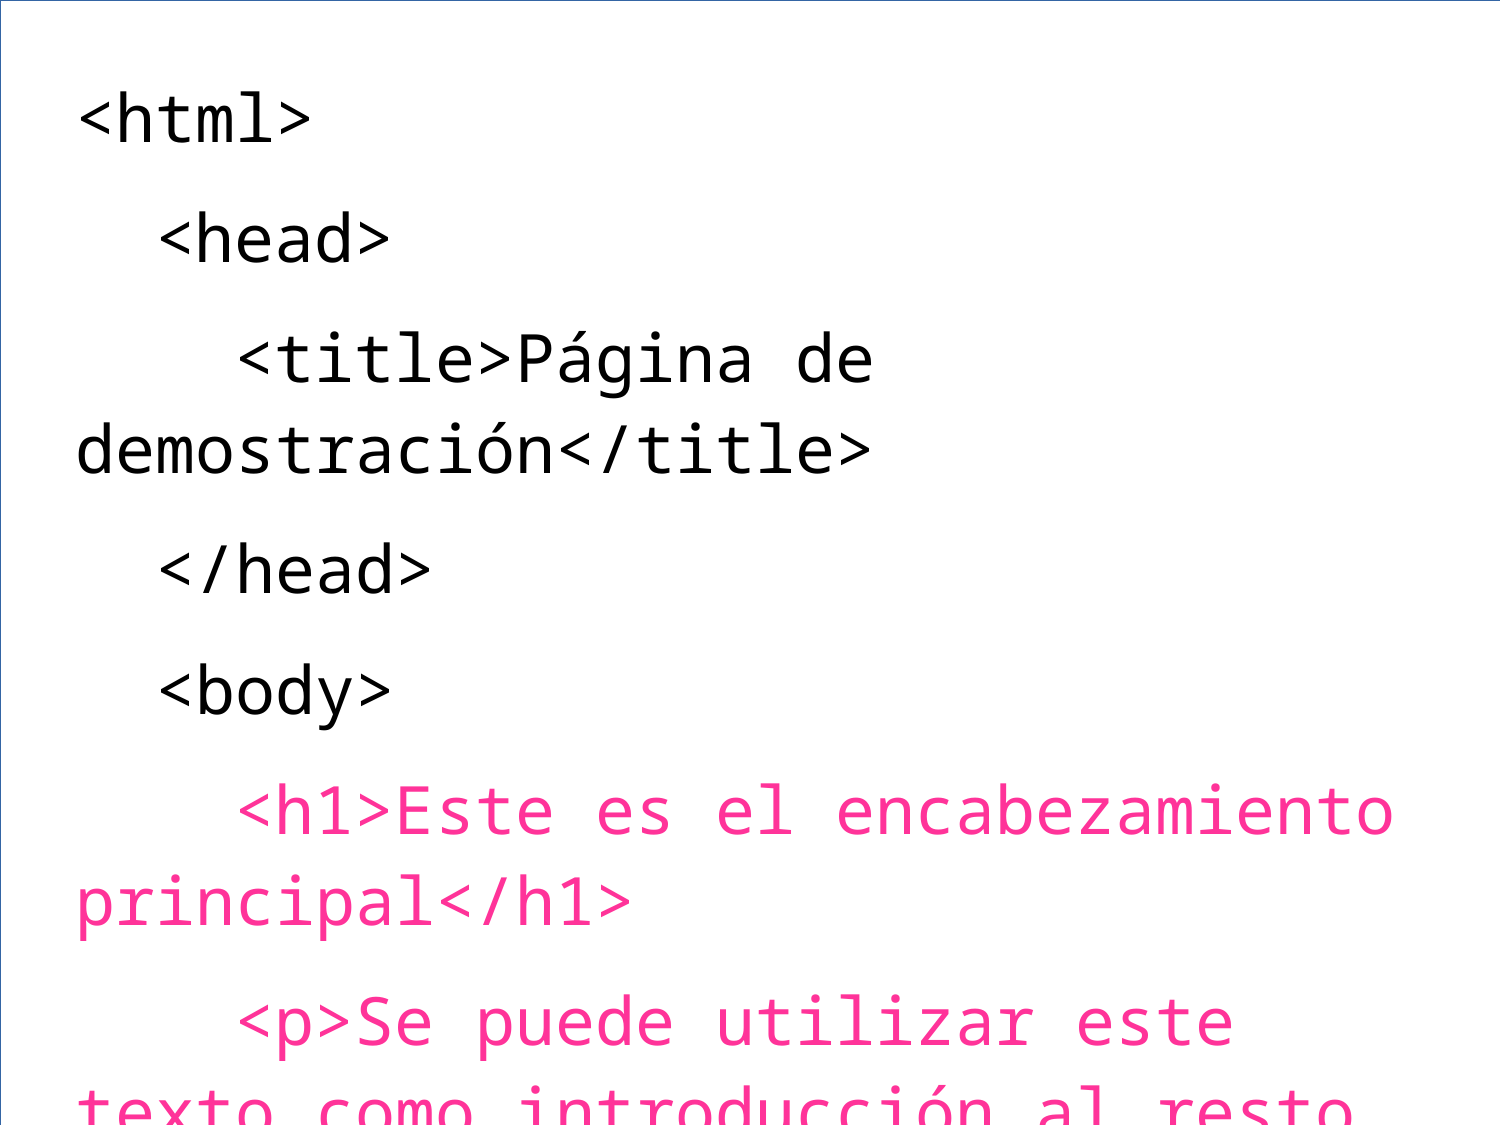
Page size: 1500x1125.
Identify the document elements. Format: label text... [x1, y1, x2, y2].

text_box [0, 0, 1500, 1125]
text_box [685, 1105, 705, 1125]
text_box [925, 1105, 945, 1125]
text_box [245, 1105, 265, 1125]
text_box [725, 1104, 744, 1125]
text_box [365, 1105, 385, 1125]
text_box [445, 1105, 465, 1125]
text_box [125, 1105, 145, 1114]
text_box [404, 1105, 412, 1125]
text_box [1205, 1105, 1225, 1114]
text_box [1325, 1105, 1345, 1125]
text_box [966, 1104, 984, 1125]
text_box [566, 1104, 584, 1125]
list <html> <head> <title>Página de demostración</title> </head> <body> <h1>Este es el encabezamiento principal</h1> <p>Se puede utilizar este texto como introducción al resto de la página. Y, si la página es larga, puede dividirse con varios sub-encabezados.</p> <h2>Esto es un sub-encabezado</h2> <p>Muchos artículos largos tienen sub-encabezados para ayudarte a seguir la estructura del texto escrito. Puede incluso que haya sub-sub-encabezados (o encabezados de nivel menor)</p> <h2>Otro sub-encabezado</h2> <p>Aquí puedes ver otro sub-encabezado con un <a href=”http//www.google.es”>enlace</a>.</p> <p><img src=”http://placehold.it/350x150” alt=”Imagen de demostración” title=”Etiqueta img”/></p> <ul> <li>Esto es una lista no ordenada</li> <li>Cada elemento se escribe entre etiquetas</li> <li>También existen listas ordenadas</li> </ul> </body> </html> [75, 70, 1425, 1063]
text_box [1045, 1119, 1064, 1125]
text_box [418, 1105, 426, 1125]
